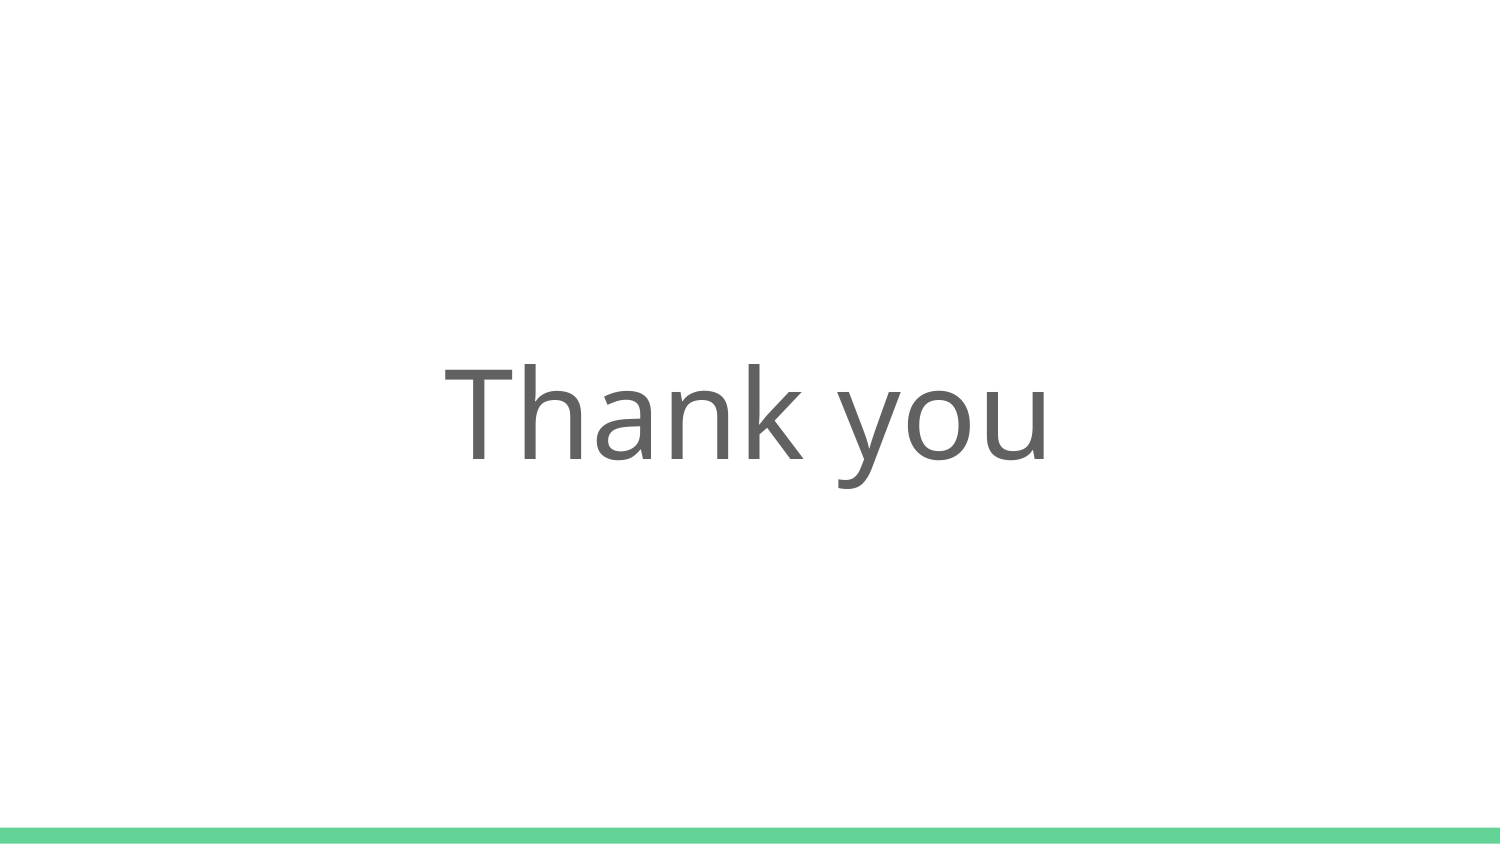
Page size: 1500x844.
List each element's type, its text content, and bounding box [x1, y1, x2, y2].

list Thank you [51, 69, 1449, 750]
